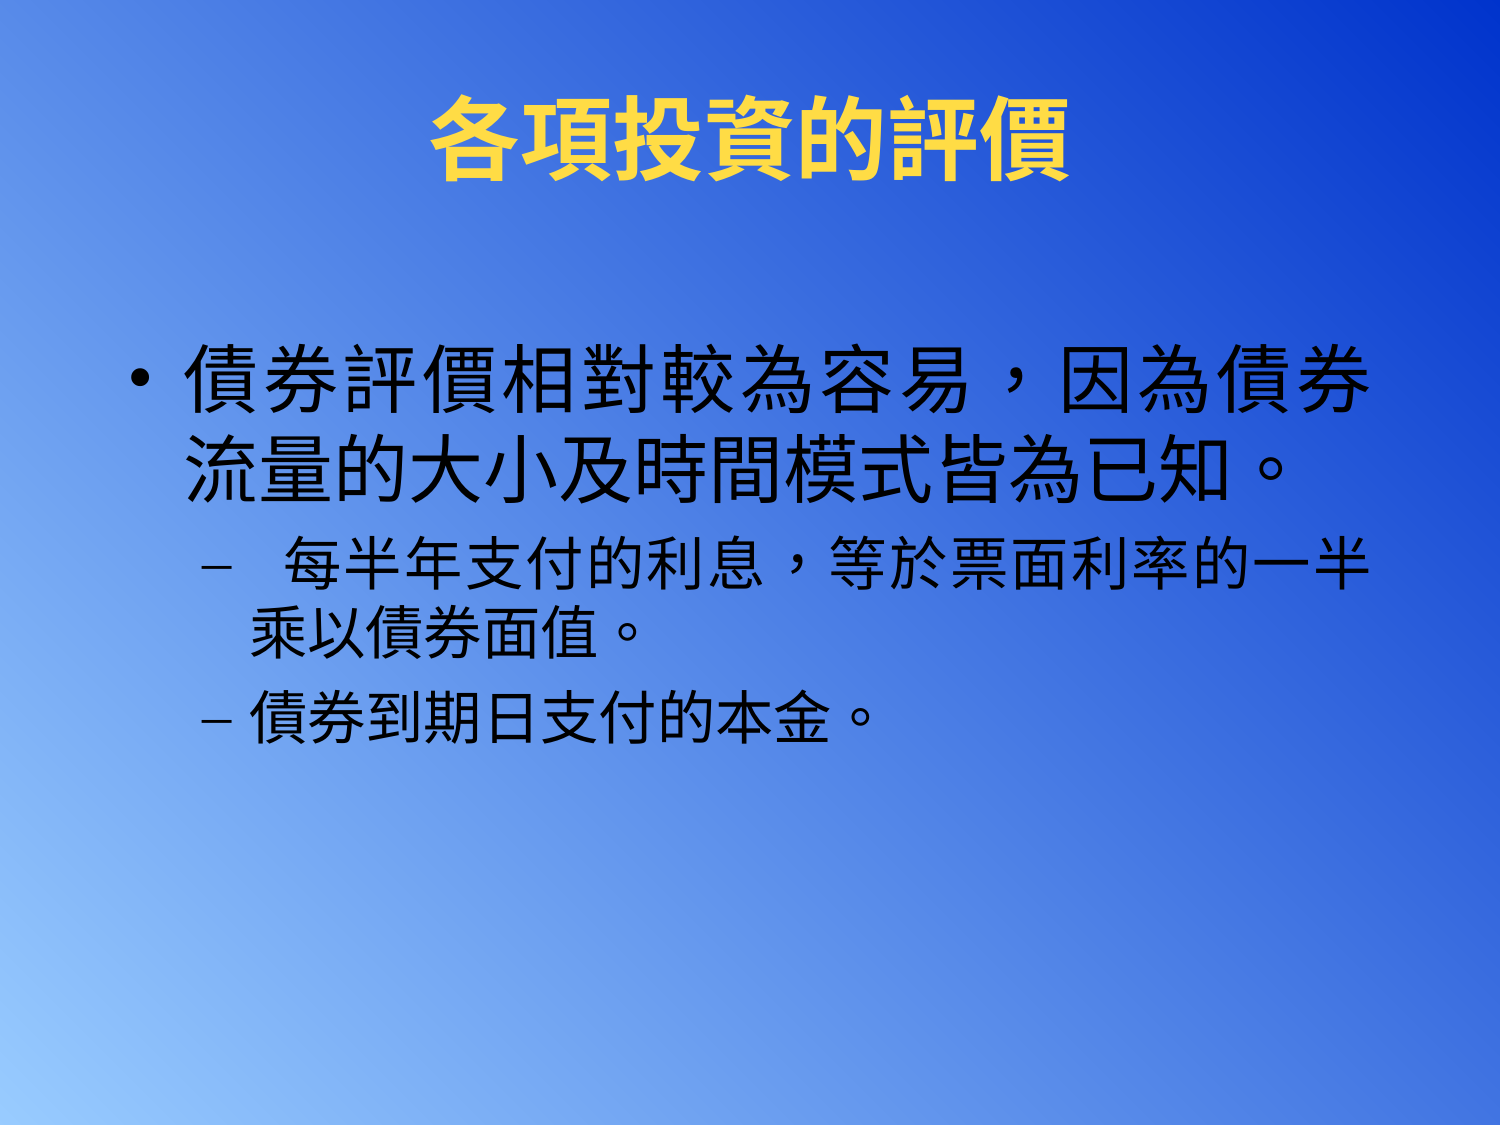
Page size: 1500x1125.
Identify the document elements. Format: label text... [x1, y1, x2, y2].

title 各項投資的評價 [53, 42, 1447, 231]
list 債券評價相對較為容易，因為債券流量的大小及時間模式皆為已知。 每半年支付的利息，等於票面利率的一半乘以債券面值。 債券到期日支付的本金。 [112, 324, 1388, 1059]
